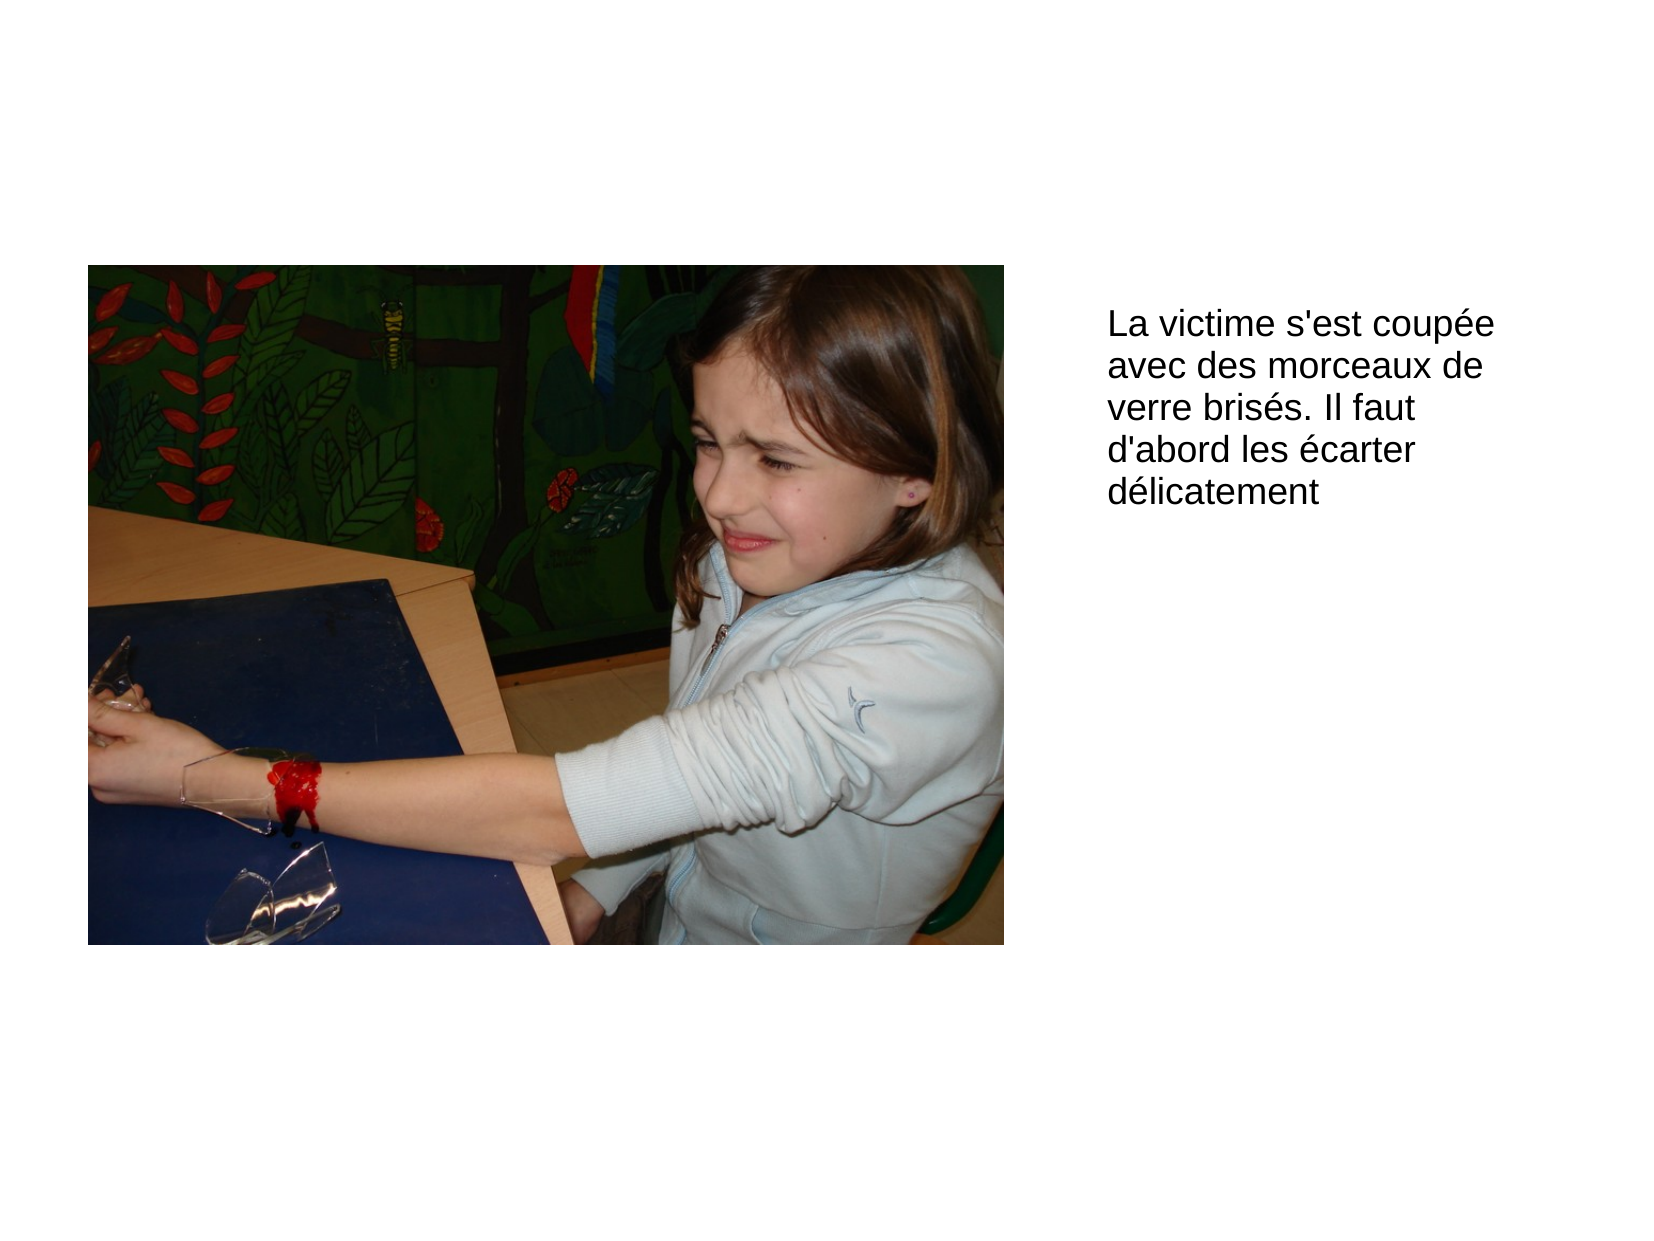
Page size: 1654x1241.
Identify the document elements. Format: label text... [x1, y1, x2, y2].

text_box La victime s'est coupée avec des morceaux de verre brisés. Il faut d'abord les écarter délicatement [1092, 295, 1536, 521]
picture [88, 265, 1004, 945]
